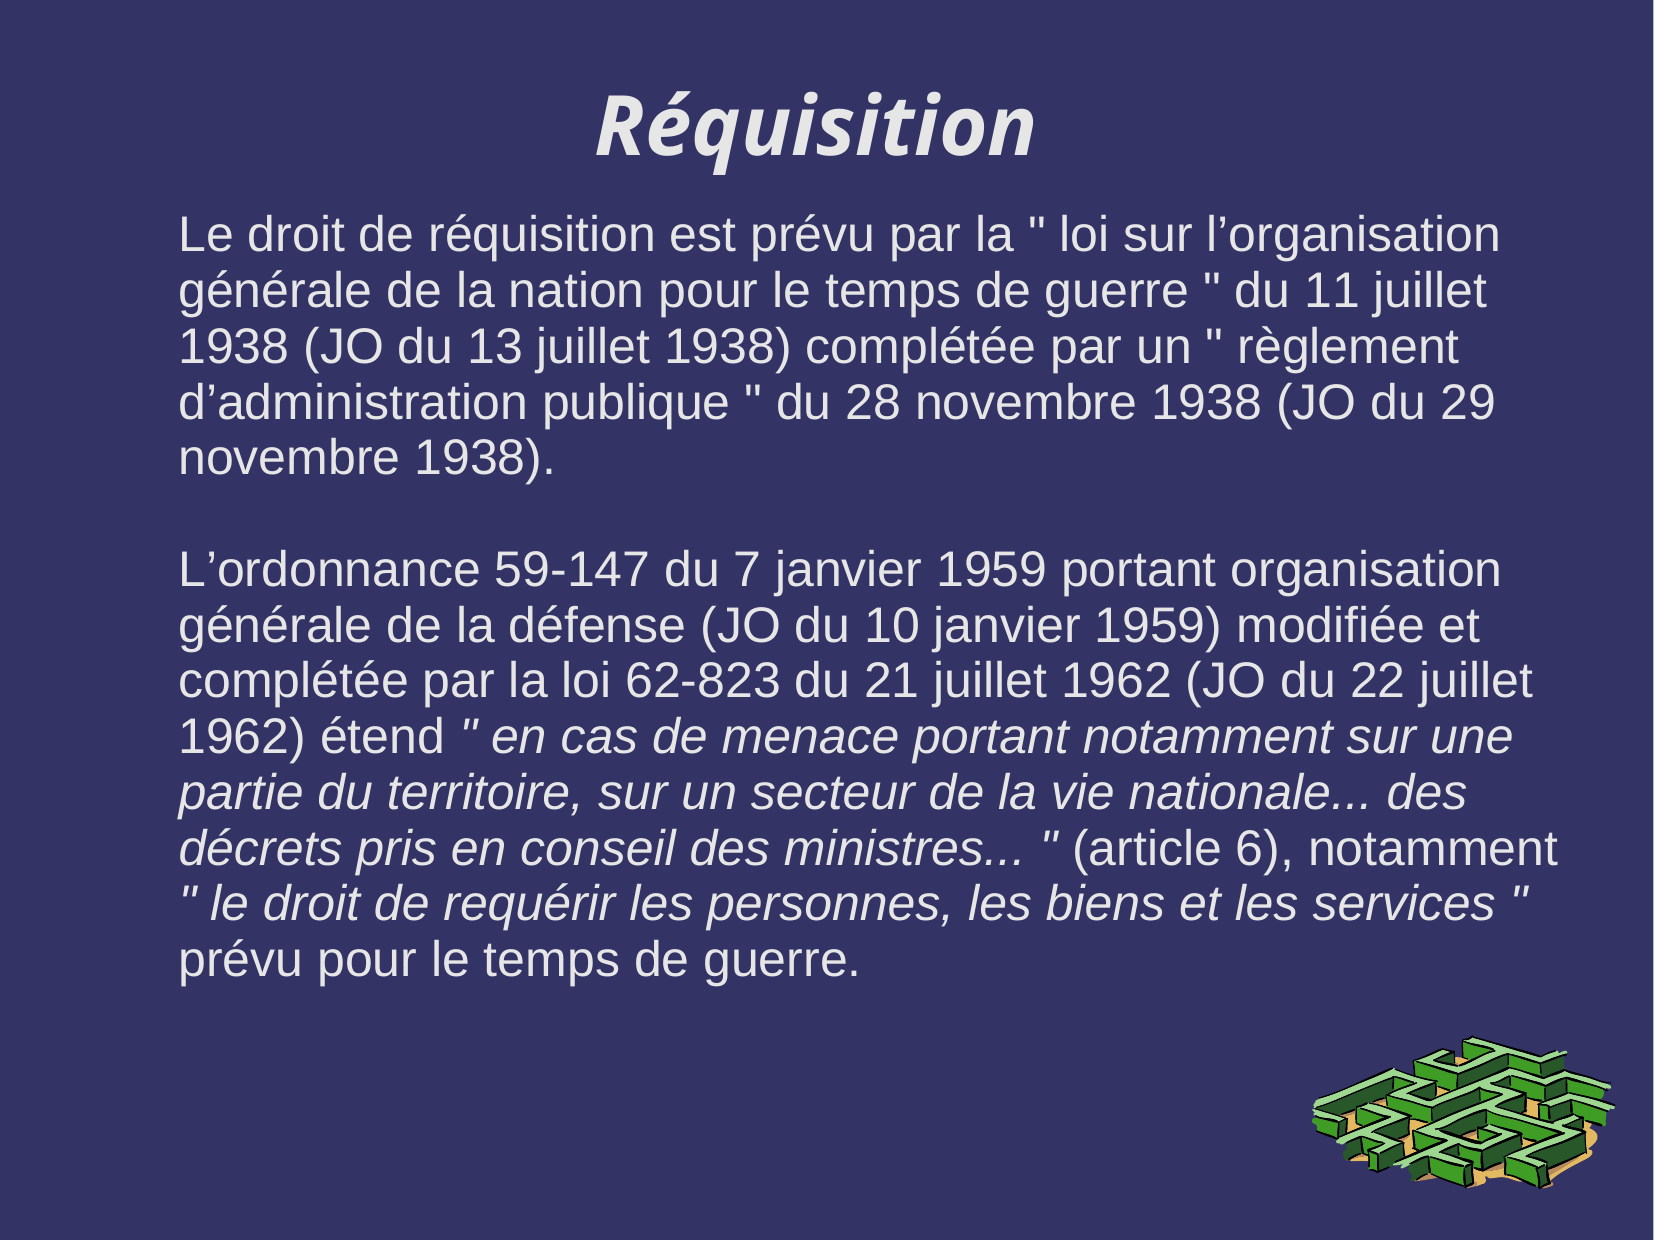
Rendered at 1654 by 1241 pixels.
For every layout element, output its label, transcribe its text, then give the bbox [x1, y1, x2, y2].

list Le droit de réquisition est prévu par la " loi sur l’organisation générale de la nation pour le temps de guerre " du 11 juillet 1938 (JO du 13 juillet 1938) complétée par un " règlement d’administration publique " du 28 novembre 1938 (JO du 29 novembre 1938). L’ordonnance 59-147 du 7 janvier 1959 portant organisation générale de la défense (JO du 10 janvier 1959) modifiée et complétée par la loi 62-823 du 21 juillet 1962 (JO du 22 juillet 1962) étend " en cas de menace portant notamment sur une partie du territoire, sur un secteur de la vie nationale... des décrets pris en conseil des ministres... " (article 6), notamment " le droit de requérir les personnes, les biens et les services " prévu pour le temps de guerre. [178, 206, 1570, 1146]
title Réquisition [121, 26, 1534, 219]
